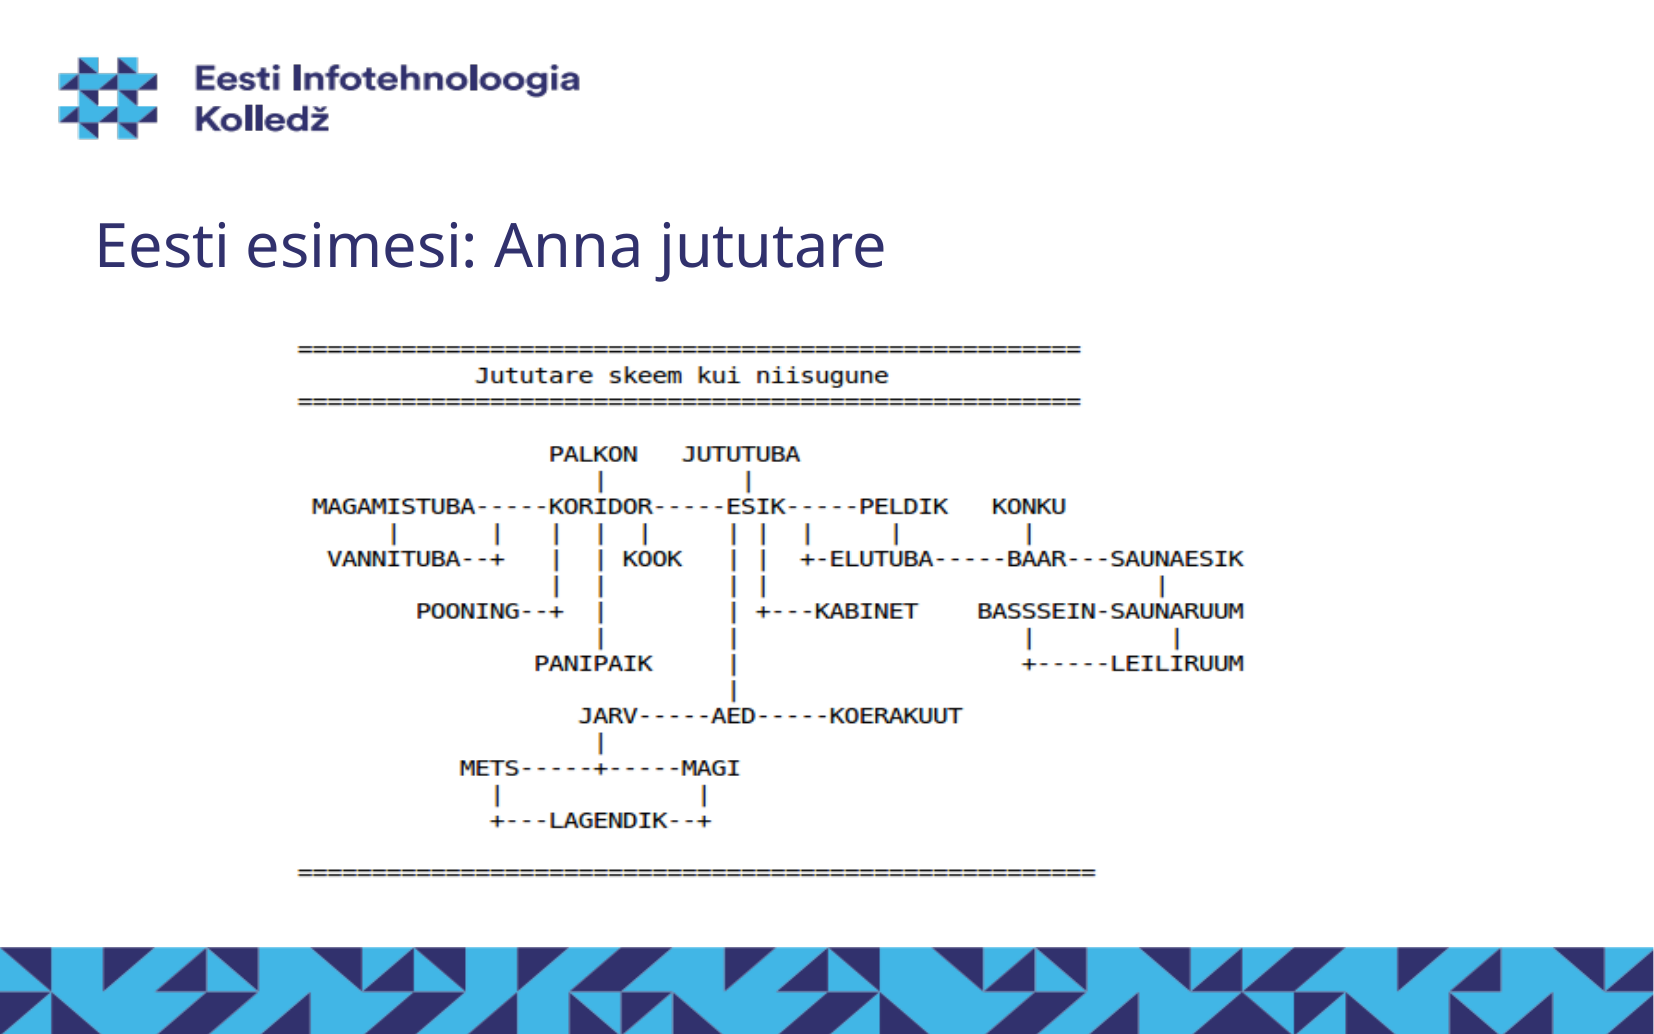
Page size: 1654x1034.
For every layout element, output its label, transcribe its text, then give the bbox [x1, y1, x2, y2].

title Eesti esimesi: Anna jututare [94, 157, 1607, 330]
picture [283, 328, 1284, 896]
